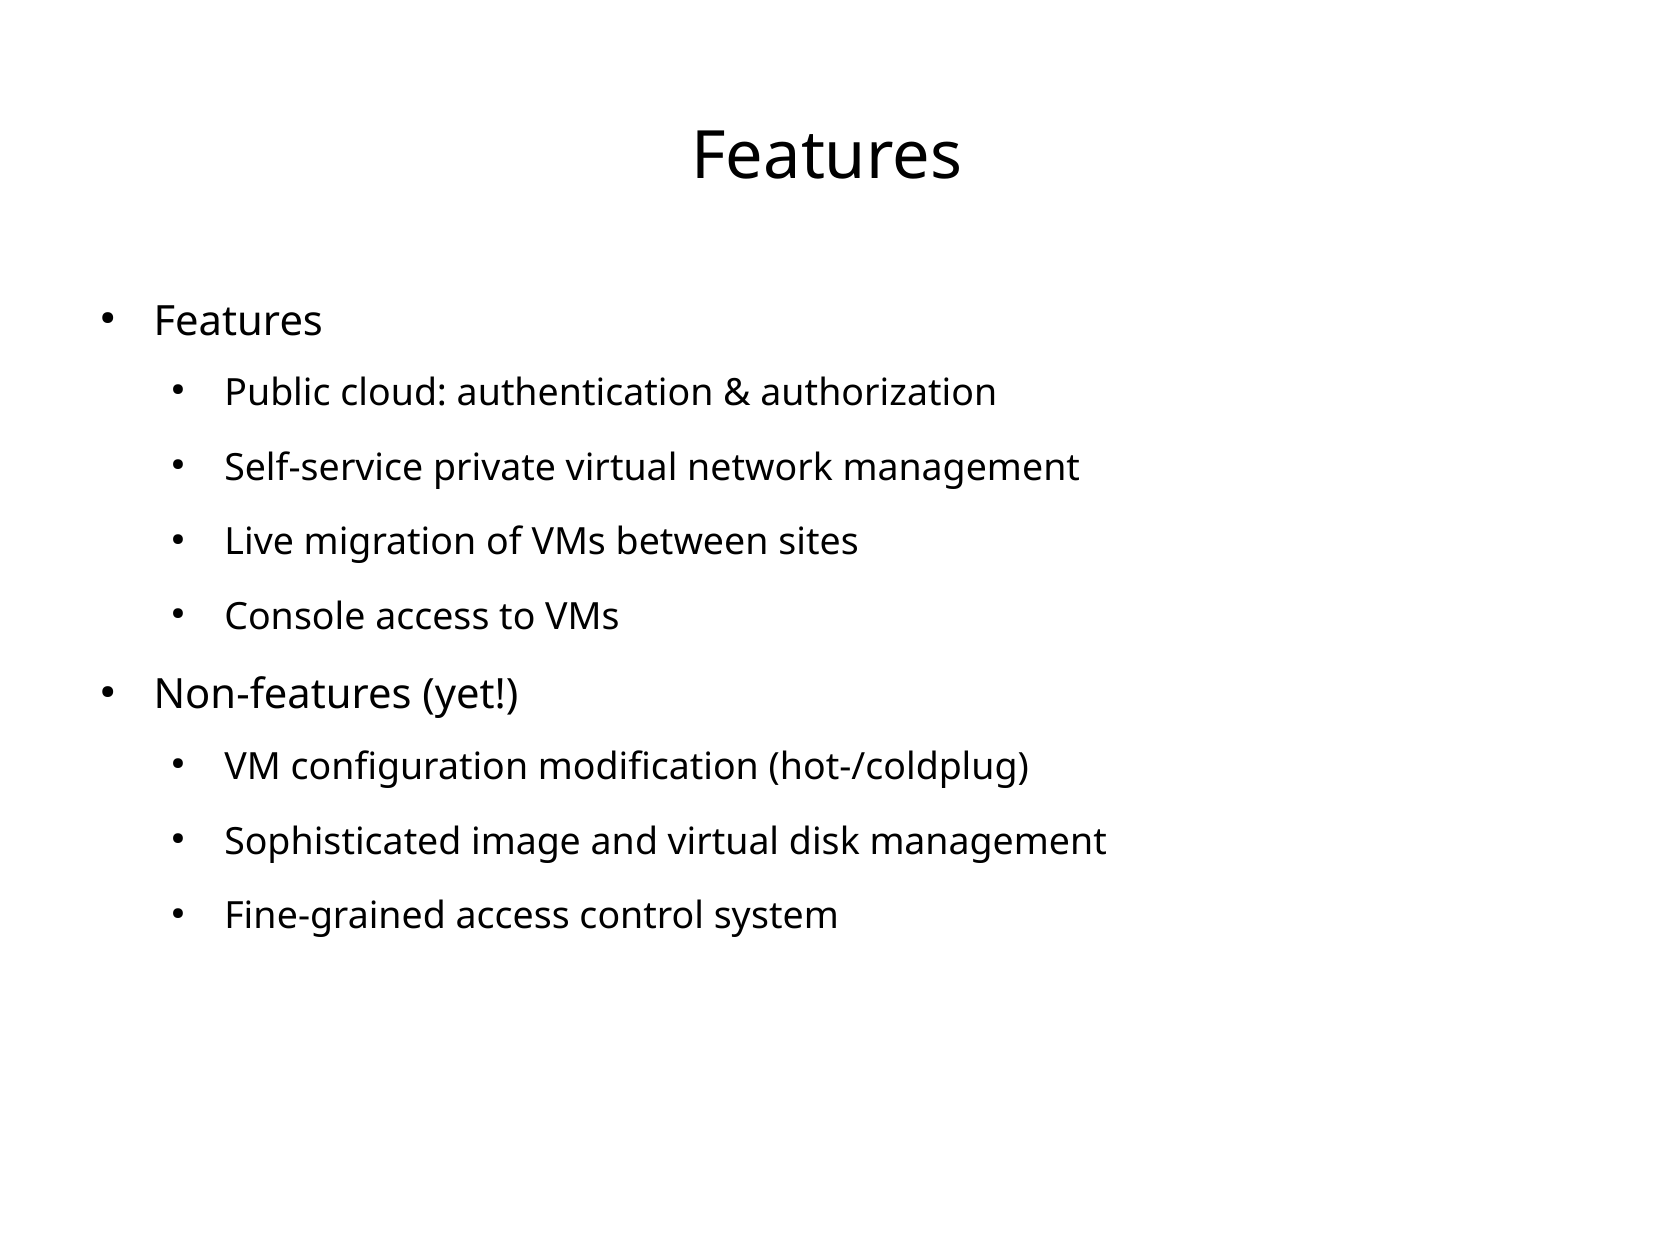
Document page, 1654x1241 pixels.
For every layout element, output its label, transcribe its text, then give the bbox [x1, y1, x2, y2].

title Features [82, 49, 1571, 257]
list Features Public cloud: authentication & authorization Self-service private virtual network management Live migration of VMs between sites Console access to VMs Non-features (yet!) VM configuration modification (hot-/coldplug) Sophisticated image and virtual disk management Fine-grained access control system [82, 290, 1571, 1109]
